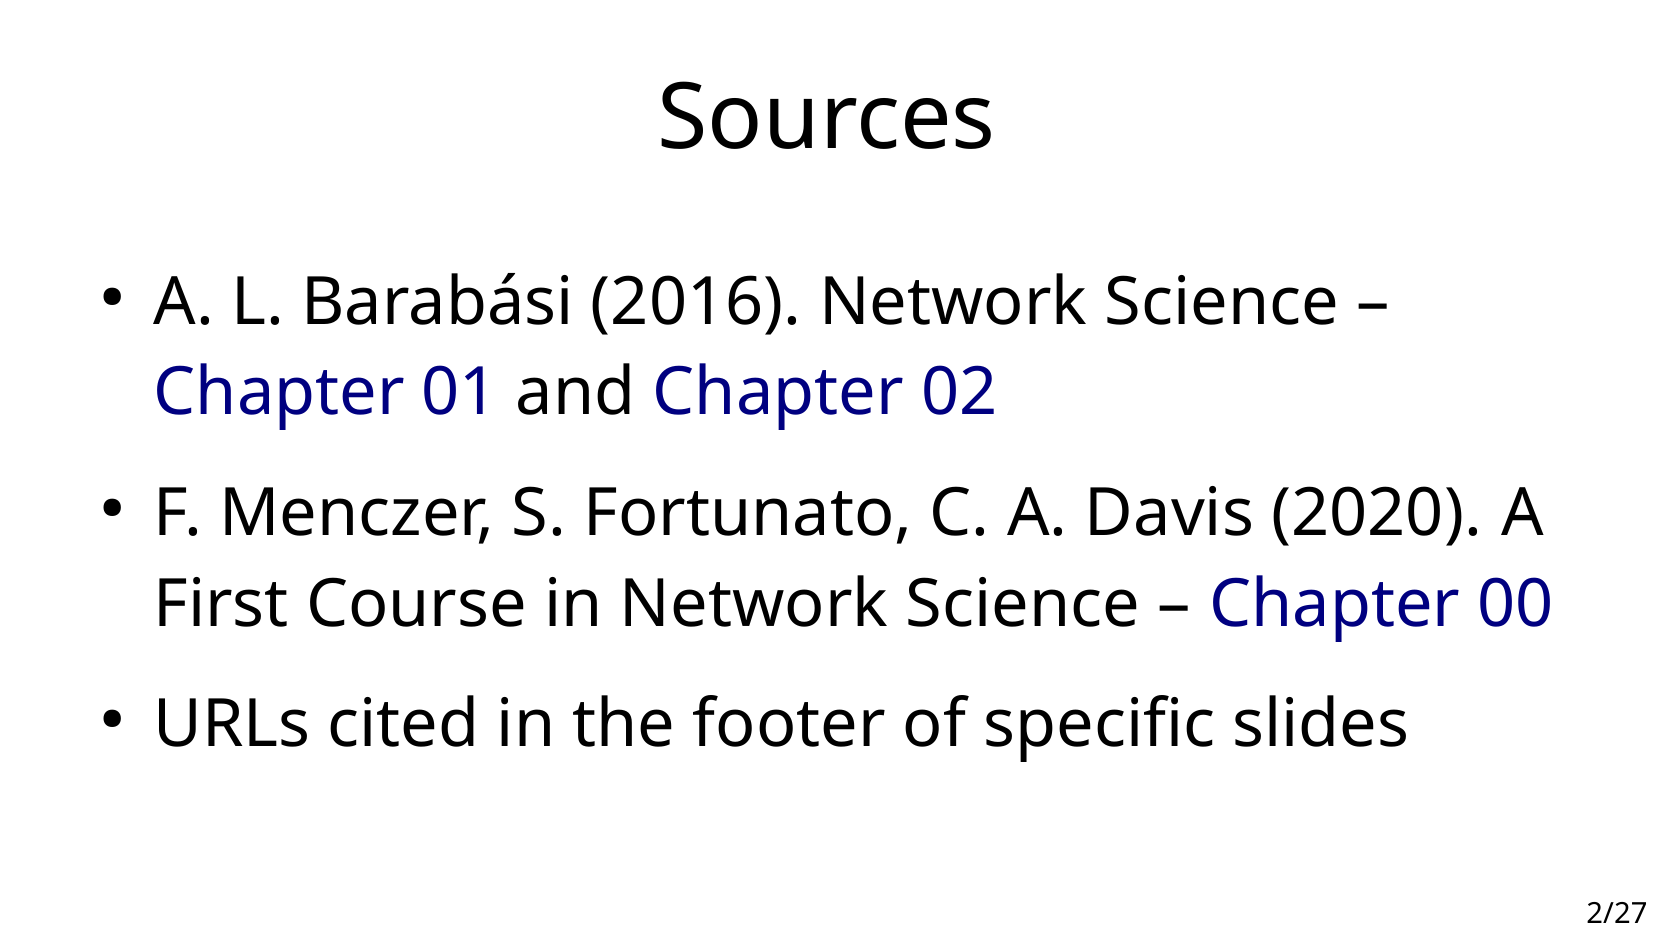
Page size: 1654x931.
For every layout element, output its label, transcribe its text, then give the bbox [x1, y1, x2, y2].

list A. L. Barabási (2016). Network Science – Chapter 01 and Chapter 02 F. Menczer, S. Fortunato, C. A. Davis (2020). A First Course in Network Science – Chapter 00 URLs cited in the footer of specific slides [82, 253, 1571, 793]
title Sources [82, 1, 1571, 226]
